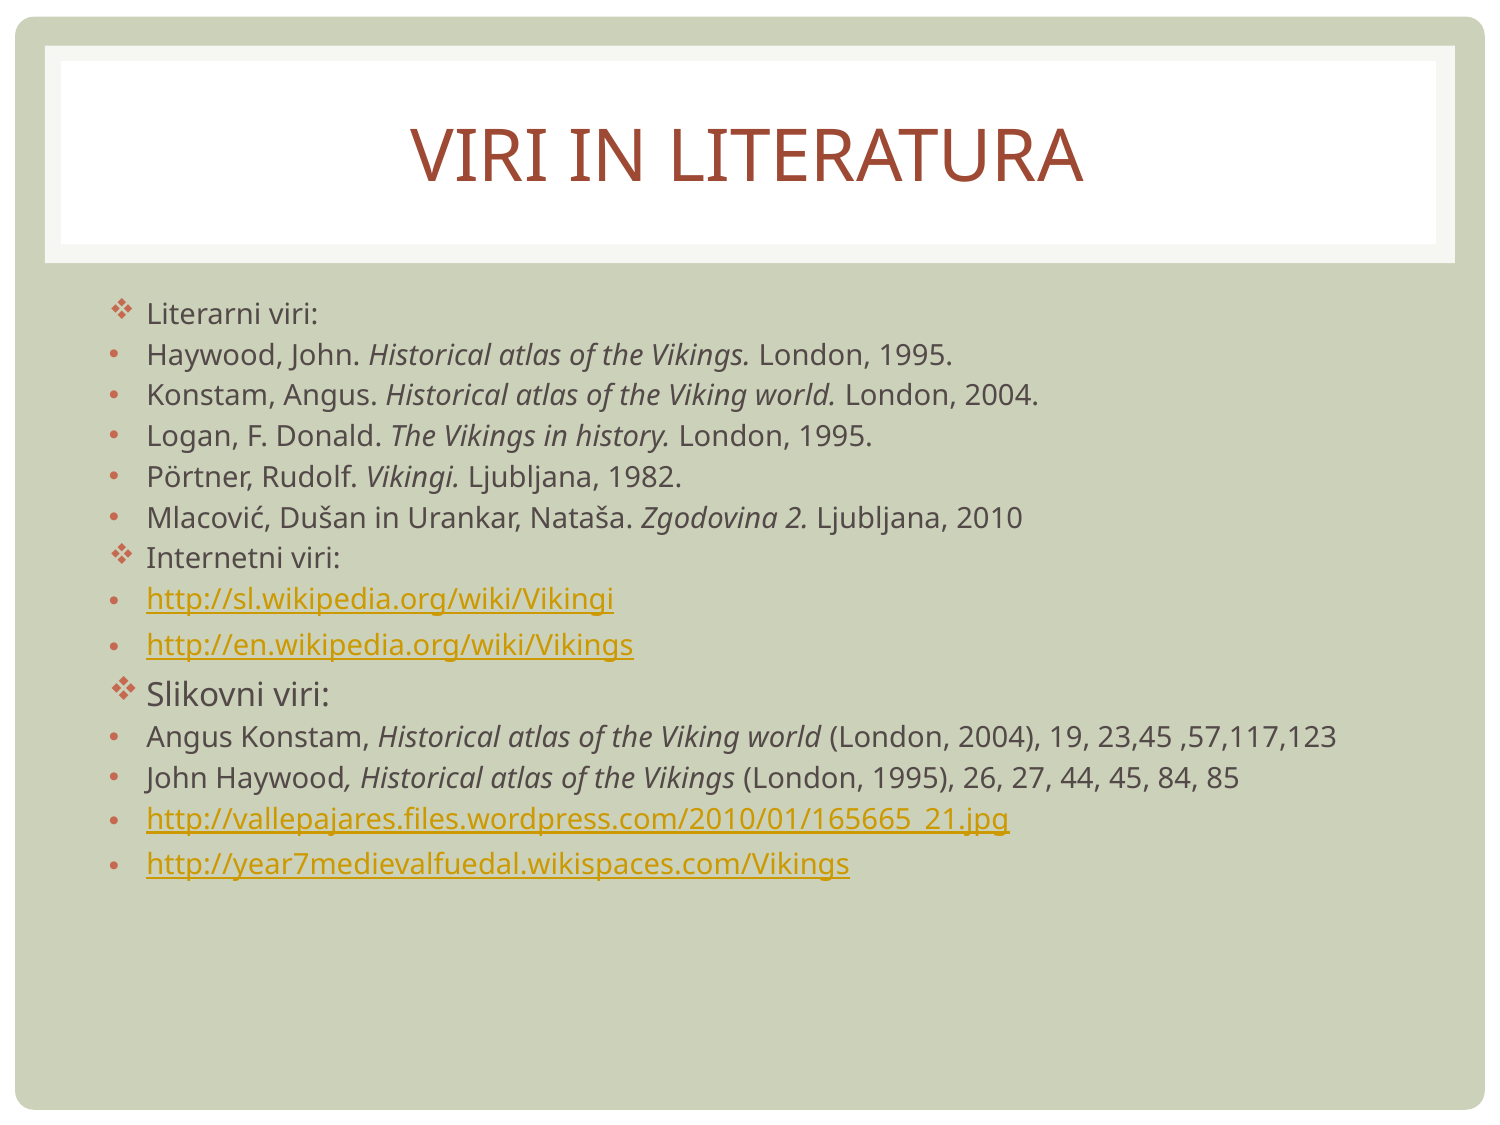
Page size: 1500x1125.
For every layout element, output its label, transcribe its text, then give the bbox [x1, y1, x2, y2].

title VIRI IN LITERATURA [69, 66, 1425, 238]
list Literarni viri: Haywood, John. Historical atlas of the Vikings. London, 1995. Konstam, Angus. Historical atlas of the Viking world. London, 2004. Logan, F. Donald. The Vikings in history. London, 1995. Pörtner, Rudolf. Vikingi. Ljubljana, 1982. Mlacović, Dušan in Urankar, Nataša. Zgodovina 2. Ljubljana, 2010 Internetni viri: http://sl.wikipedia.org/wiki/Vikingi http://en.wikipedia.org/wiki/Vikings Slikovni viri: Angus Konstam, Historical atlas of the Viking world (London, 2004), 19, 23,45 ,57,117,123 John Haywood, Historical atlas of the Vikings (London, 1995), 26, 27, 44, 45, 84, 85 http://vallepajares.files.wordpress.com/2010/01/165665_21.jpg http://year7medievalfuedal.wikispaces.com/Vikings [75, 287, 1425, 1047]
